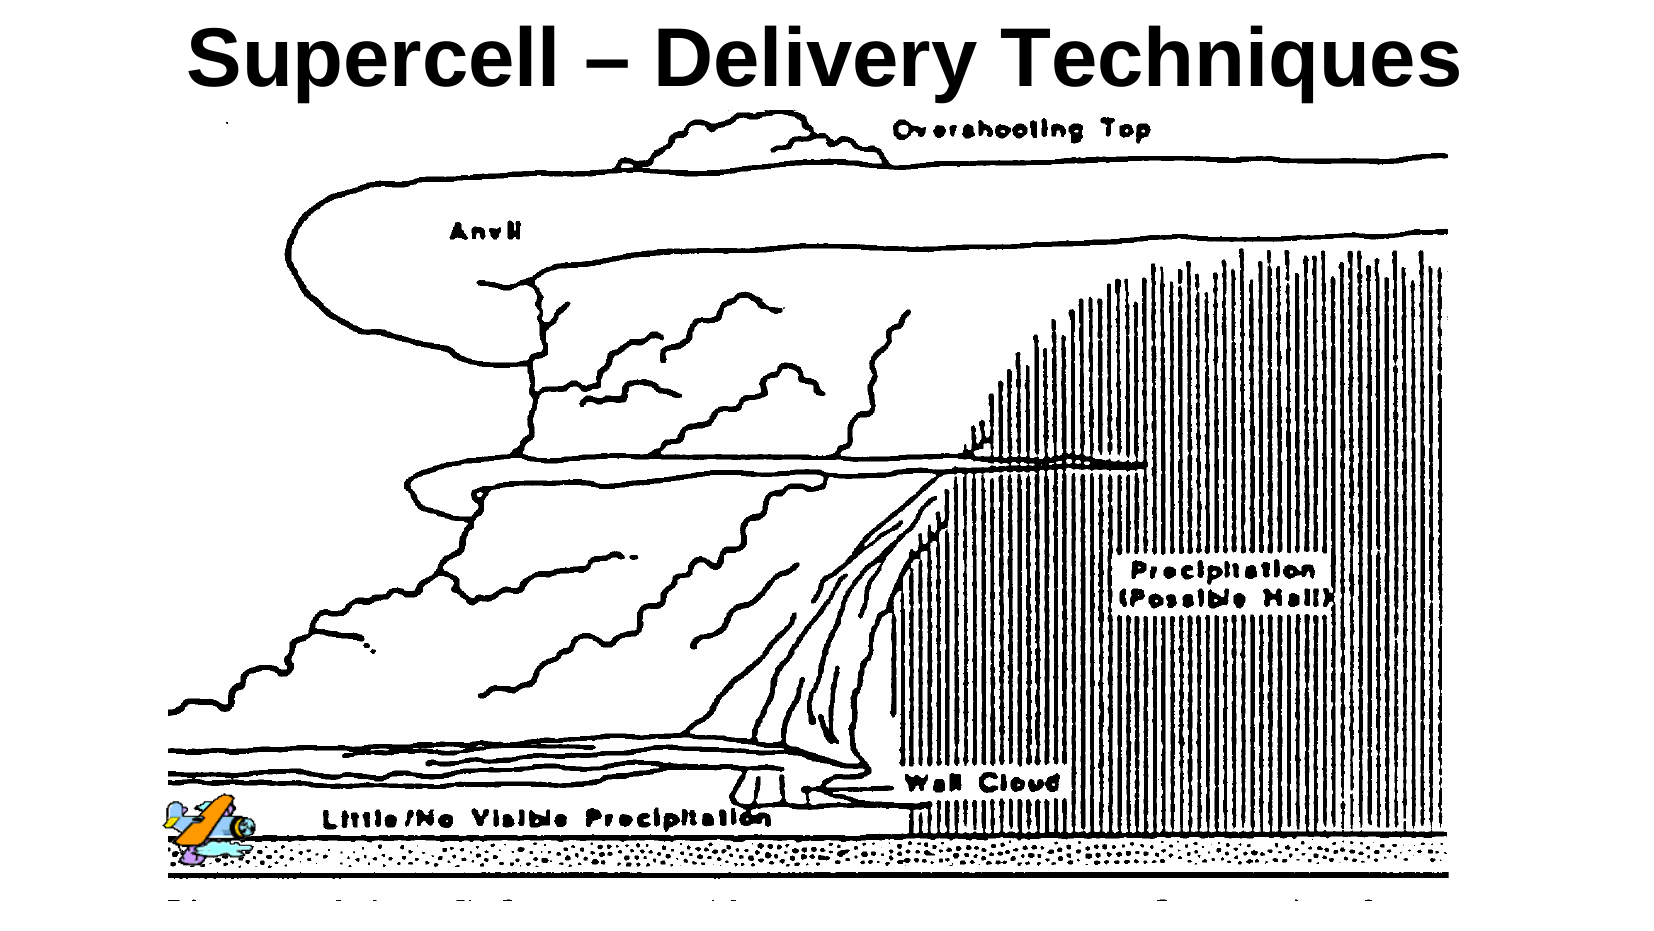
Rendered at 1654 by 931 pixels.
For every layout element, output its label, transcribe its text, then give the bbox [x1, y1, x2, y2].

title Supercell – Delivery Techniques [0, 0, 1654, 107]
picture [148, 107, 1449, 901]
